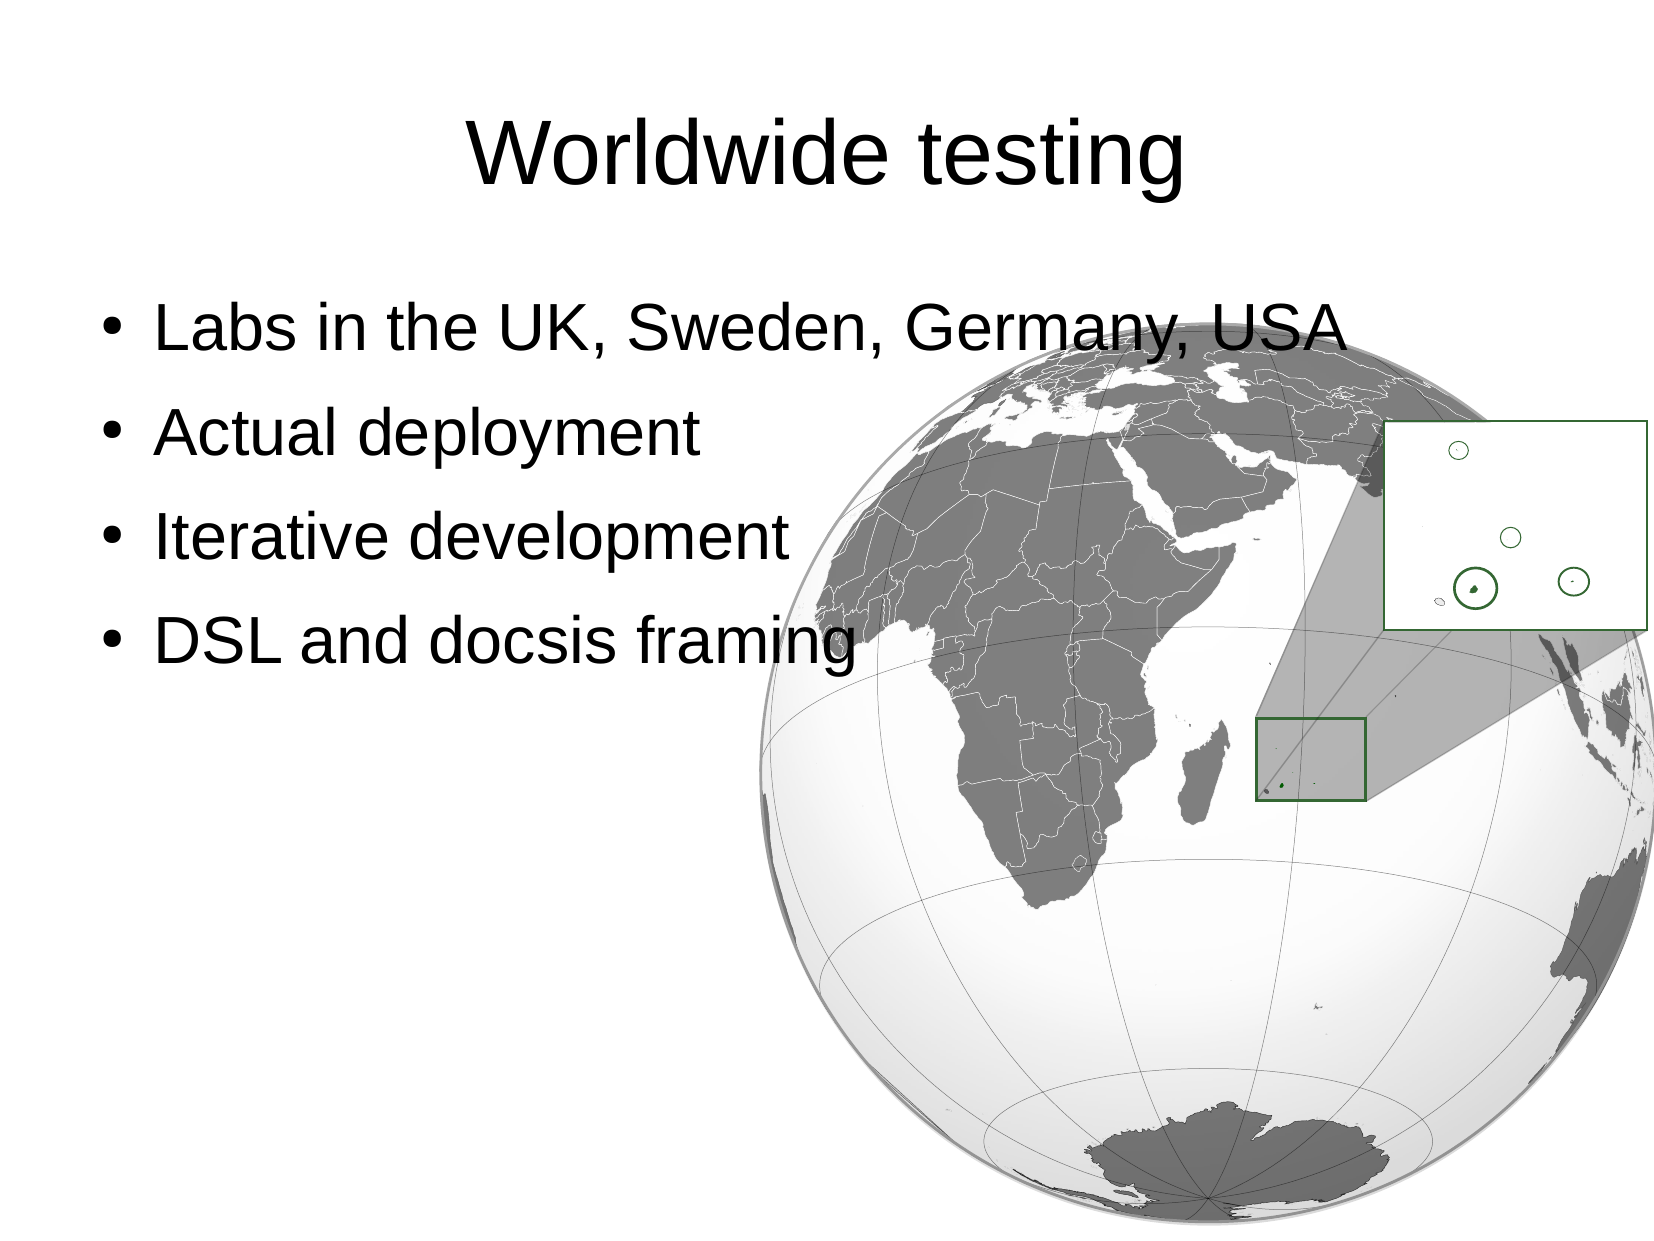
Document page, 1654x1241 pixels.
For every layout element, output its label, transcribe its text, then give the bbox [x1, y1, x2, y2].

list Labs in the UK, Sweden, Germany, USA Actual deployment Iterative development DSL and docsis framing [82, 290, 1571, 1010]
title Worldwide testing [82, 49, 1571, 257]
picture [750, 313, 1654, 1231]
